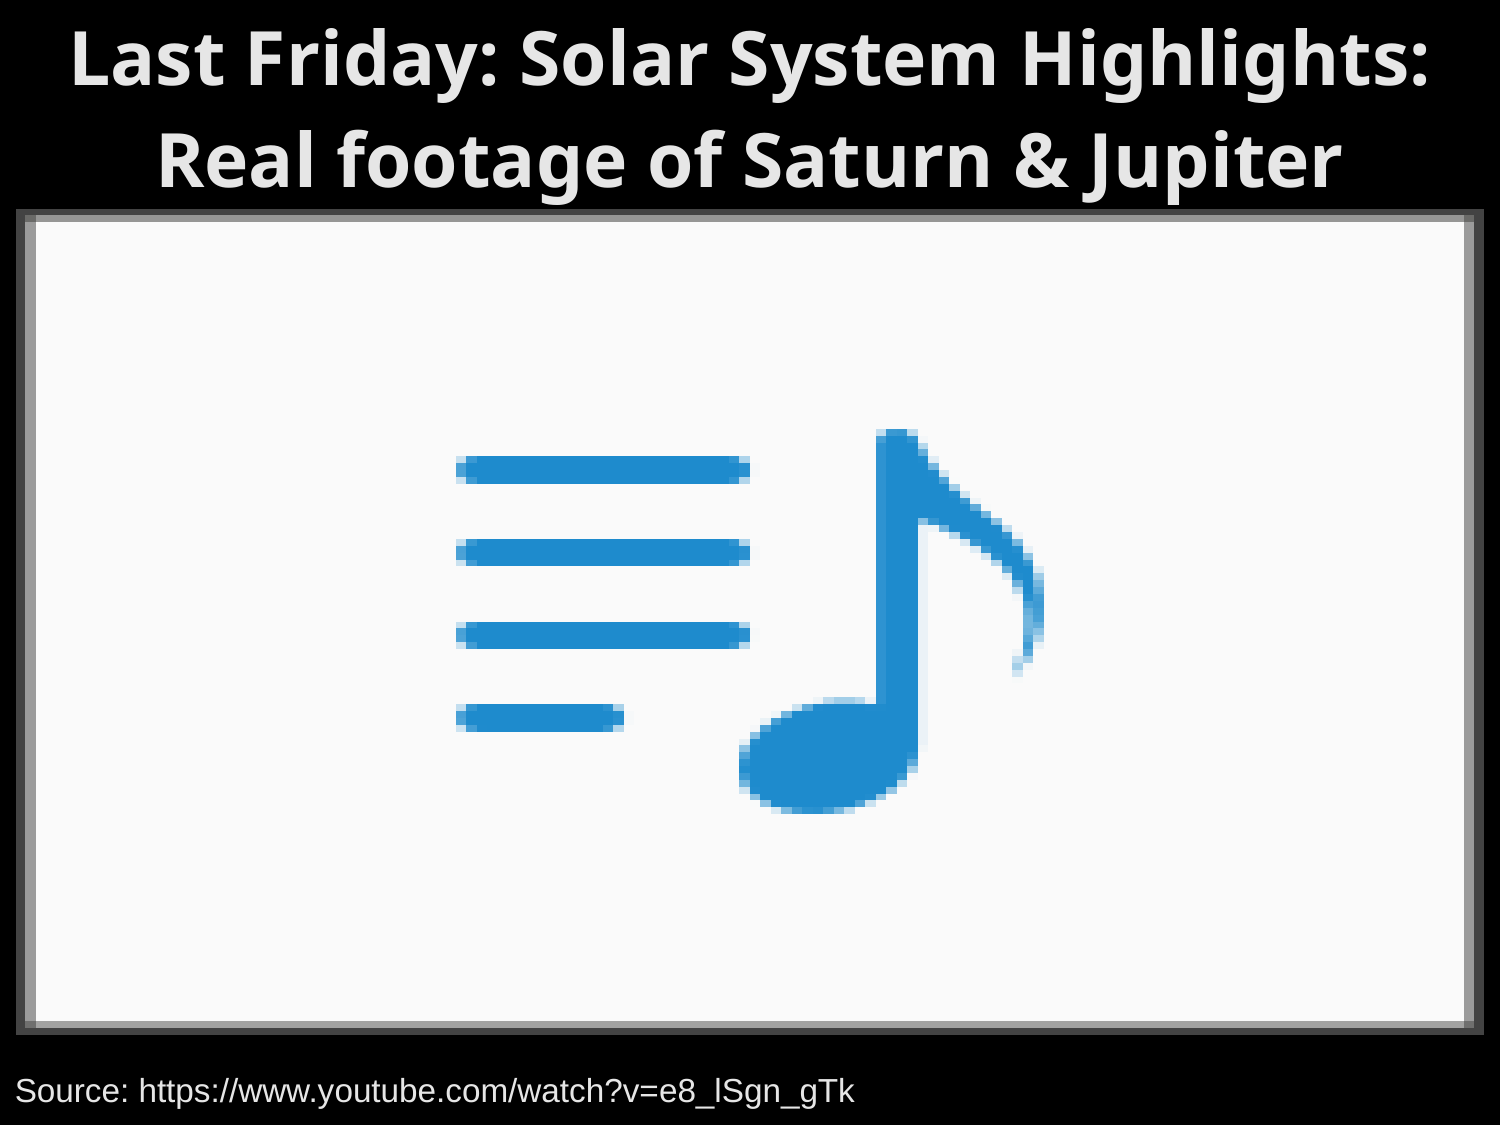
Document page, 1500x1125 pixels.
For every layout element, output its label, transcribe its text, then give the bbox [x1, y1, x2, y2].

text_box [0, 0, 1500, 1125]
title Last Friday: Solar System Highlights: Real footage of Saturn & Jupiter [30, 20, 1471, 195]
text_box Source: https://www.youtube.com/watch?v=e8_lSgn_gTk [0, 1065, 1171, 1117]
